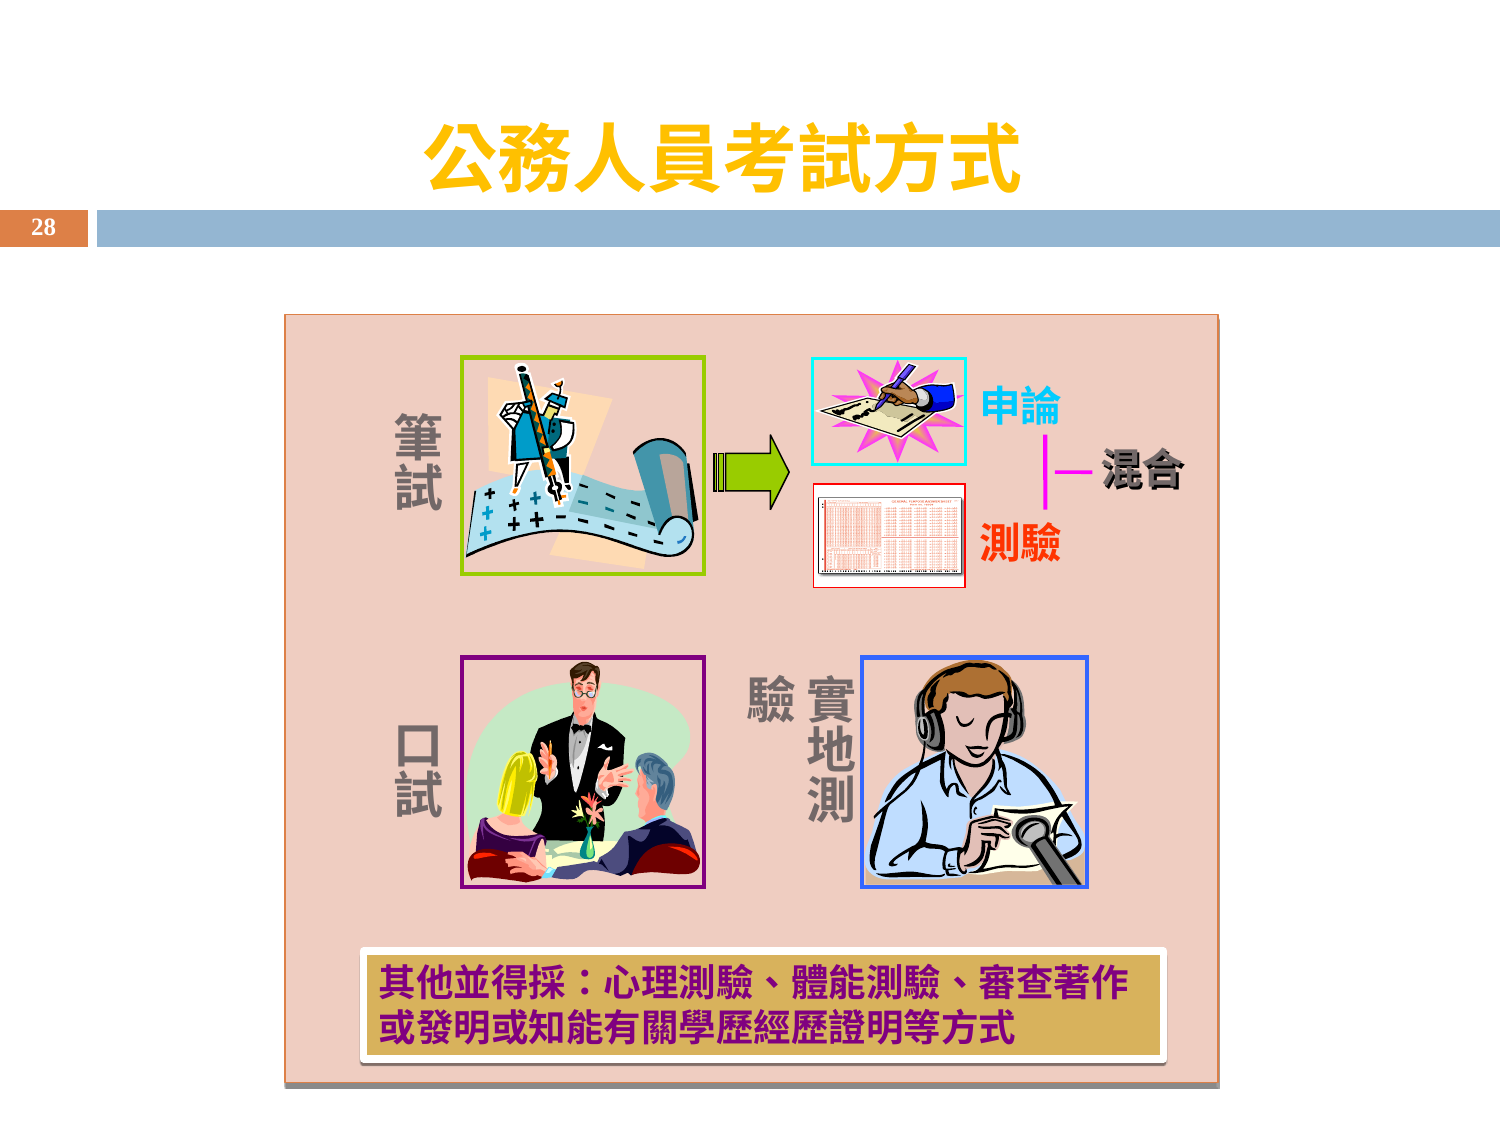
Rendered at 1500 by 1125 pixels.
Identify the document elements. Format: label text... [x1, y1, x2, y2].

picture [814, 484, 965, 587]
title 公務人員考試方式 [407, 68, 1235, 244]
text_box 混合 [1084, 434, 1223, 500]
text_box 筆試 [363, 397, 455, 610]
text_box 測驗 [964, 509, 1102, 575]
picture [814, 359, 965, 463]
picture [464, 659, 702, 885]
picture [864, 659, 1086, 885]
text_box [285, 314, 1218, 1082]
text_box 口試 [363, 704, 455, 930]
text_box 其他並得採：心理測驗、體能測驗、審查著作或發明或知能有關學歷經歷證明等方式 [363, 951, 1164, 1059]
text_box 實地測驗 [775, 659, 860, 885]
text_box 申論 [964, 372, 1102, 438]
picture [464, 359, 702, 573]
text_box 27 [0, 208, 88, 249]
